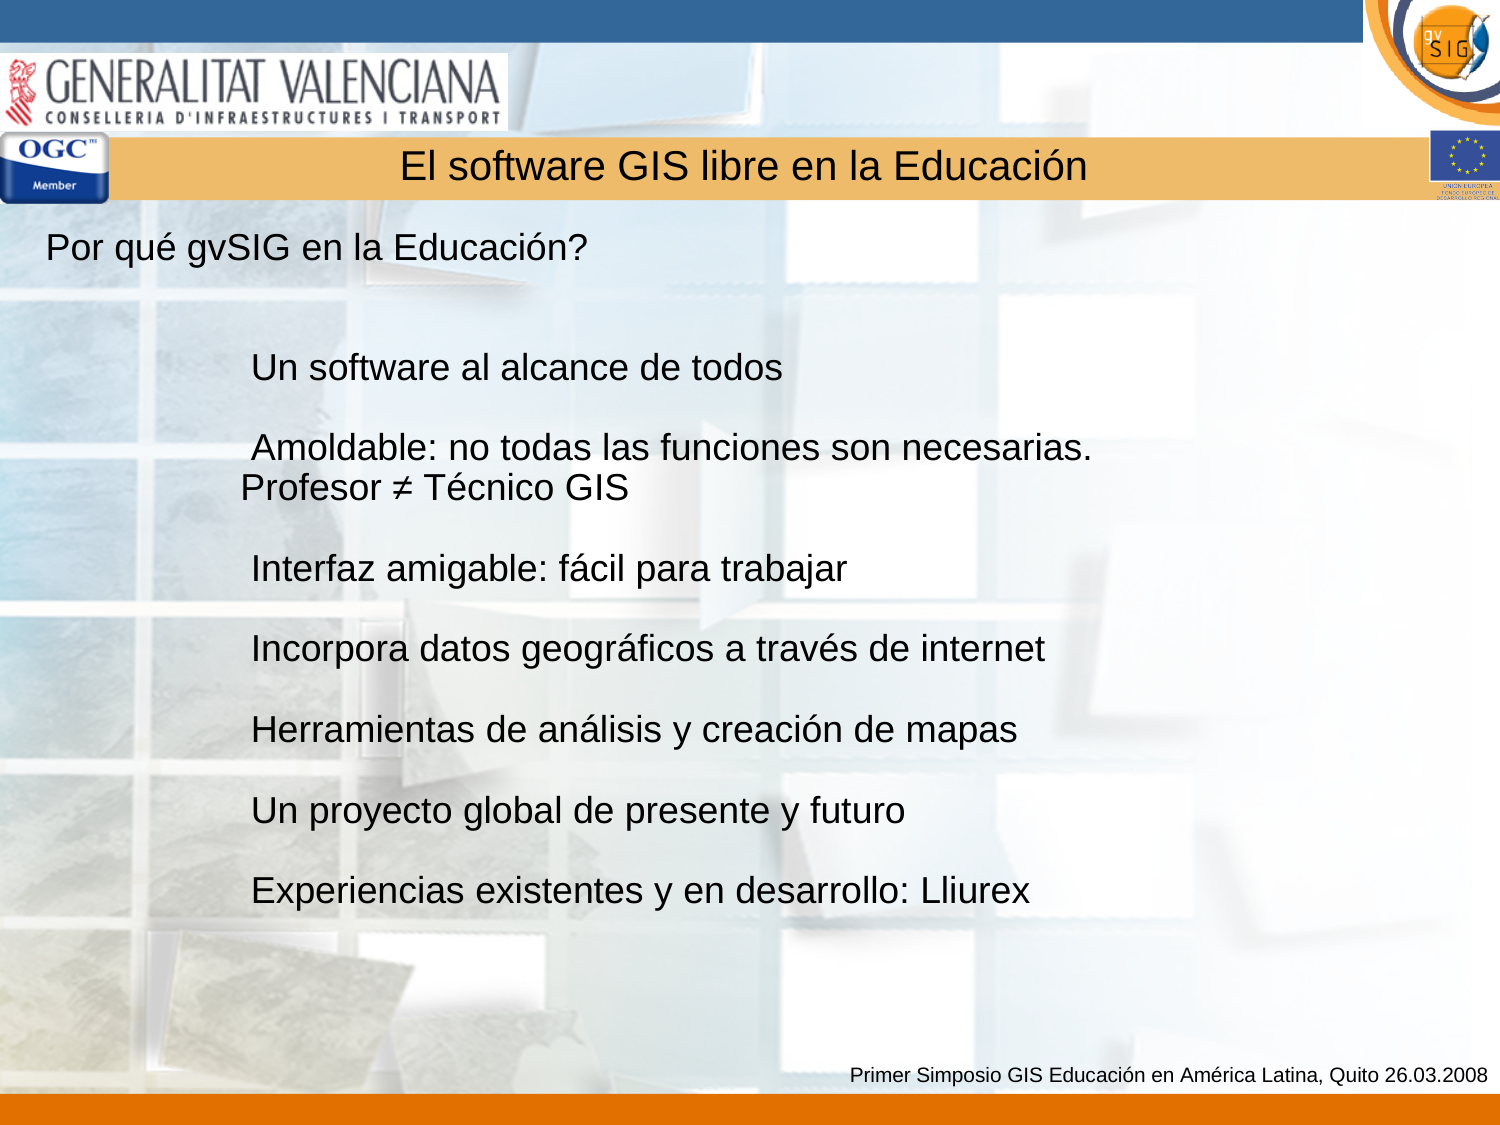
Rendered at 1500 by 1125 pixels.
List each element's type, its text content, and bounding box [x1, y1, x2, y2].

picture [1363, 0, 1500, 127]
text_box Por qué gvSIG en la Educación? [45, 228, 970, 271]
picture [0, 53, 508, 131]
text_box El software GIS libre en la Educación [399, 145, 1207, 192]
picture [0, 132, 109, 204]
picture [1429, 129, 1500, 200]
text_box Un software al alcance de todos Amoldable: no todas las funciones son necesarias. Profesor ≠ Técnico GIS Interfaz amigable: fácil para trabajar Incorpora datos geográficos a través de internet Herramientas de análisis y creación de mapas Un proyecto global de presente y futuro Experiencias existentes y en desarrollo: Lliurex [240, 347, 1154, 915]
